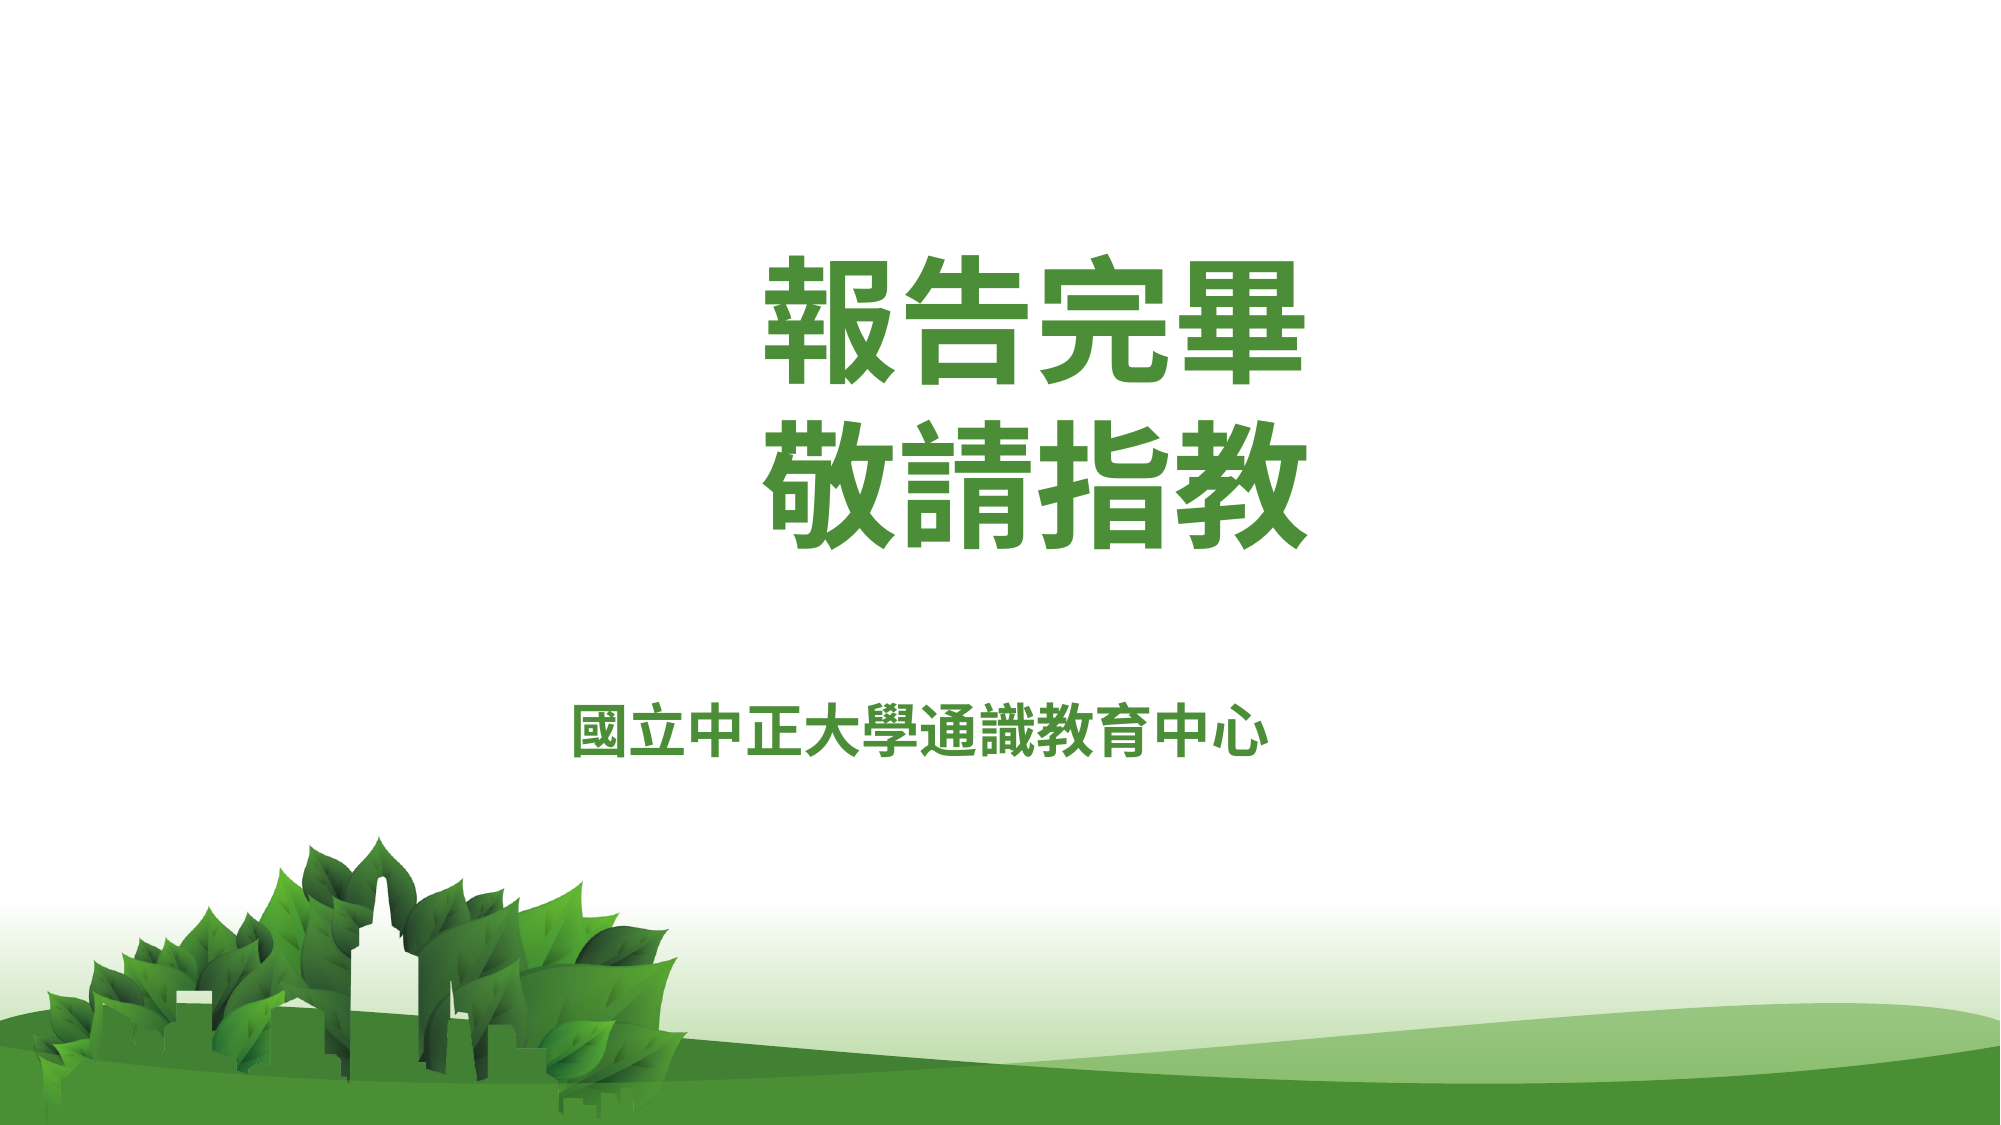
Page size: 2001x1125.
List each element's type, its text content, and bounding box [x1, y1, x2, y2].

picture [31, 836, 688, 1083]
text_box 報告完畢 敬請指教 [448, 227, 1623, 573]
text_box 國立中正大學通識教育中心 [555, 687, 1546, 773]
text_box [0, 1003, 2000, 1125]
